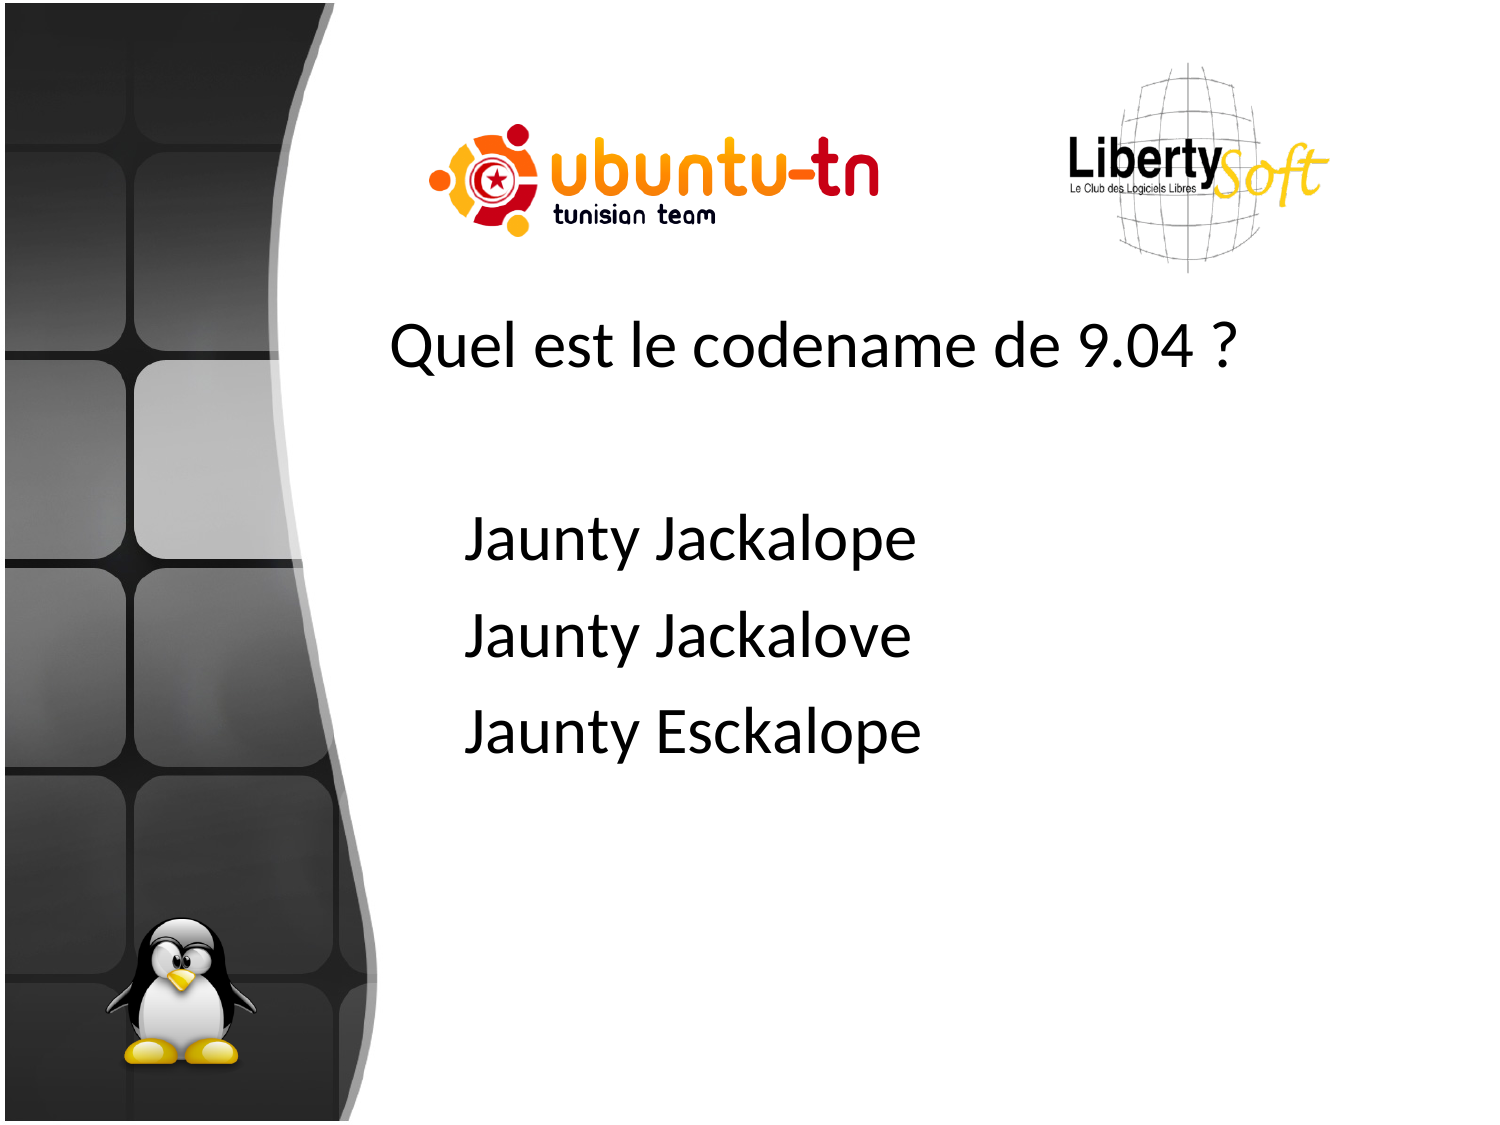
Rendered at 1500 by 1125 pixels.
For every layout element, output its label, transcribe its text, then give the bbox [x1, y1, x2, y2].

title [339, 45, 1425, 233]
text_box Quel est le codename de 9.04 ? Jaunty Jackalope Jaunty Jackalove Jaunty Esckalope [375, 292, 1500, 1036]
picture [0, 0, 1500, 1125]
